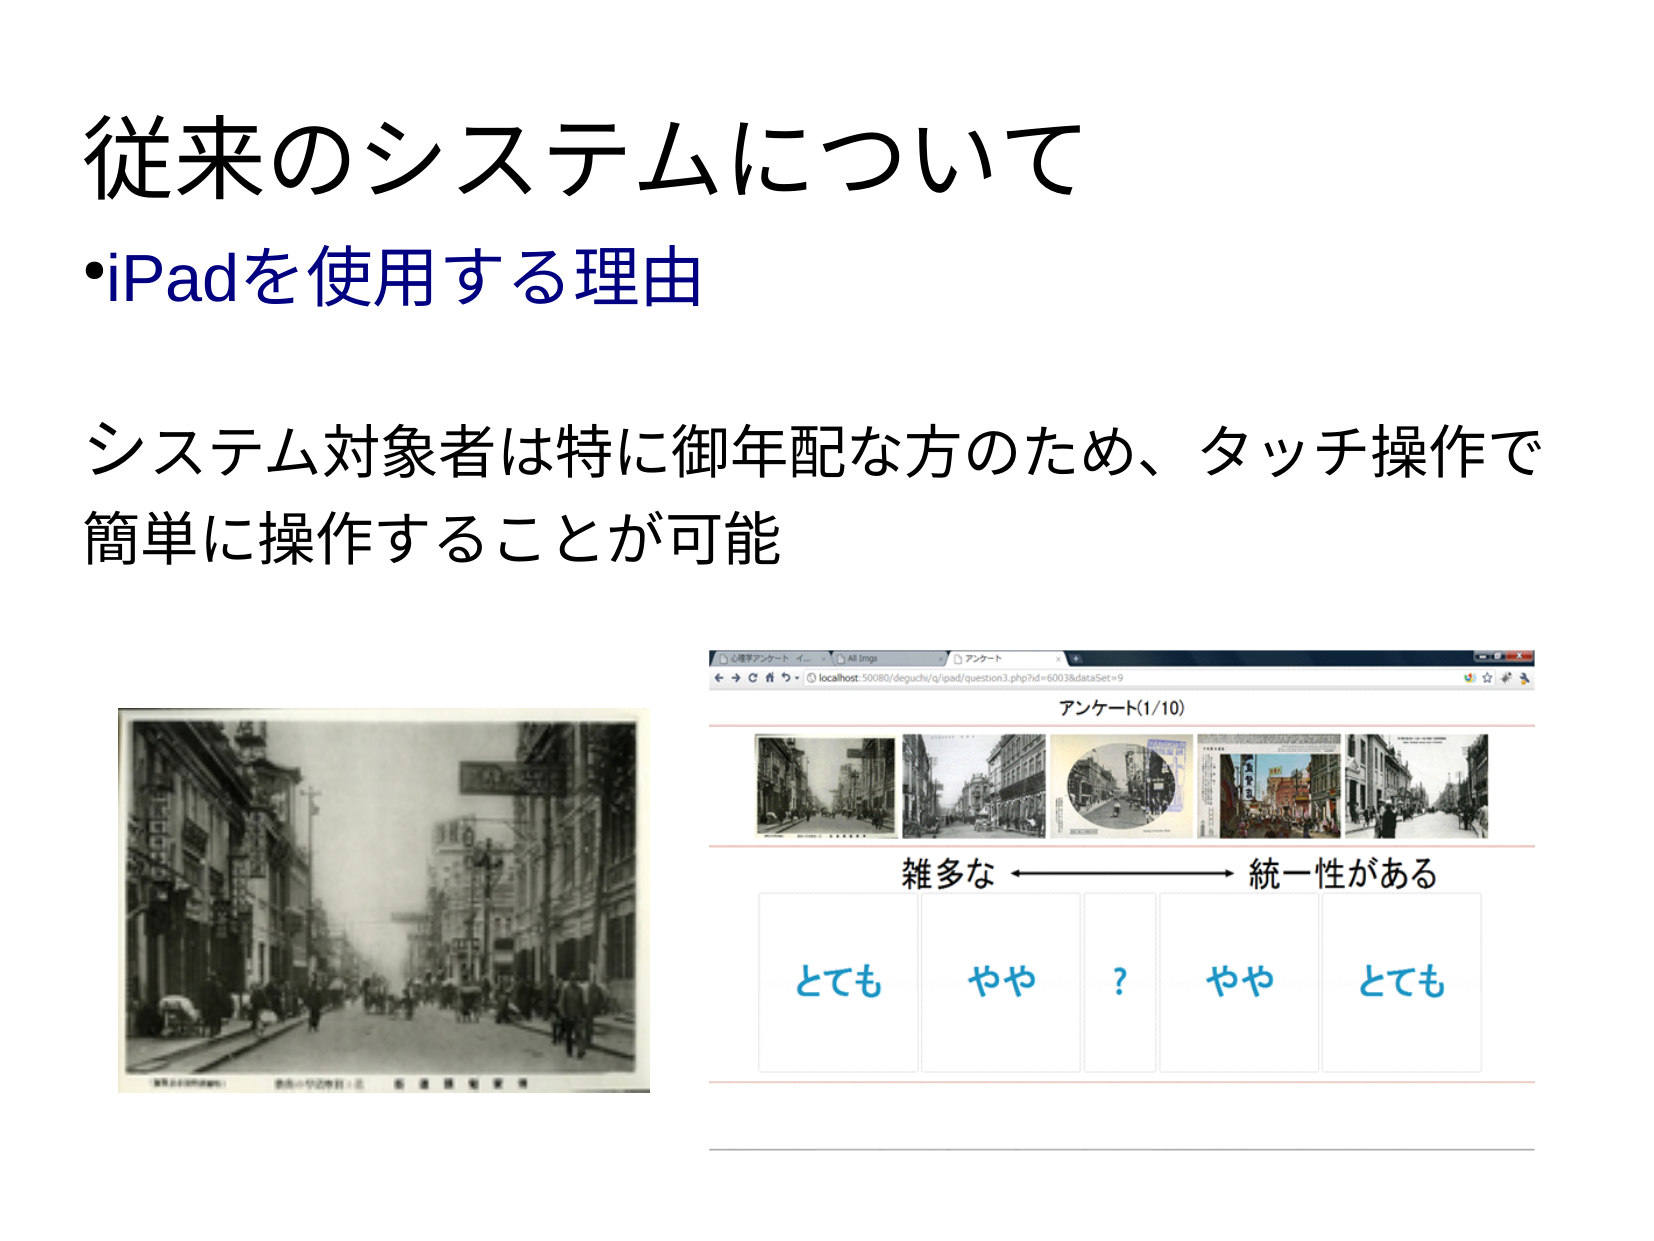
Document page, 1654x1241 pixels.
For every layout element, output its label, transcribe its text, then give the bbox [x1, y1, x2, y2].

picture [708, 649, 1536, 1152]
text_box iPadを使用する理由 システム対象者は特に御年配な方のため、タッチ操作で簡単に操作することが可能 [82, 297, 1571, 1102]
picture [118, 708, 650, 1093]
title 従来のシステムについて [82, 56, 1571, 250]
